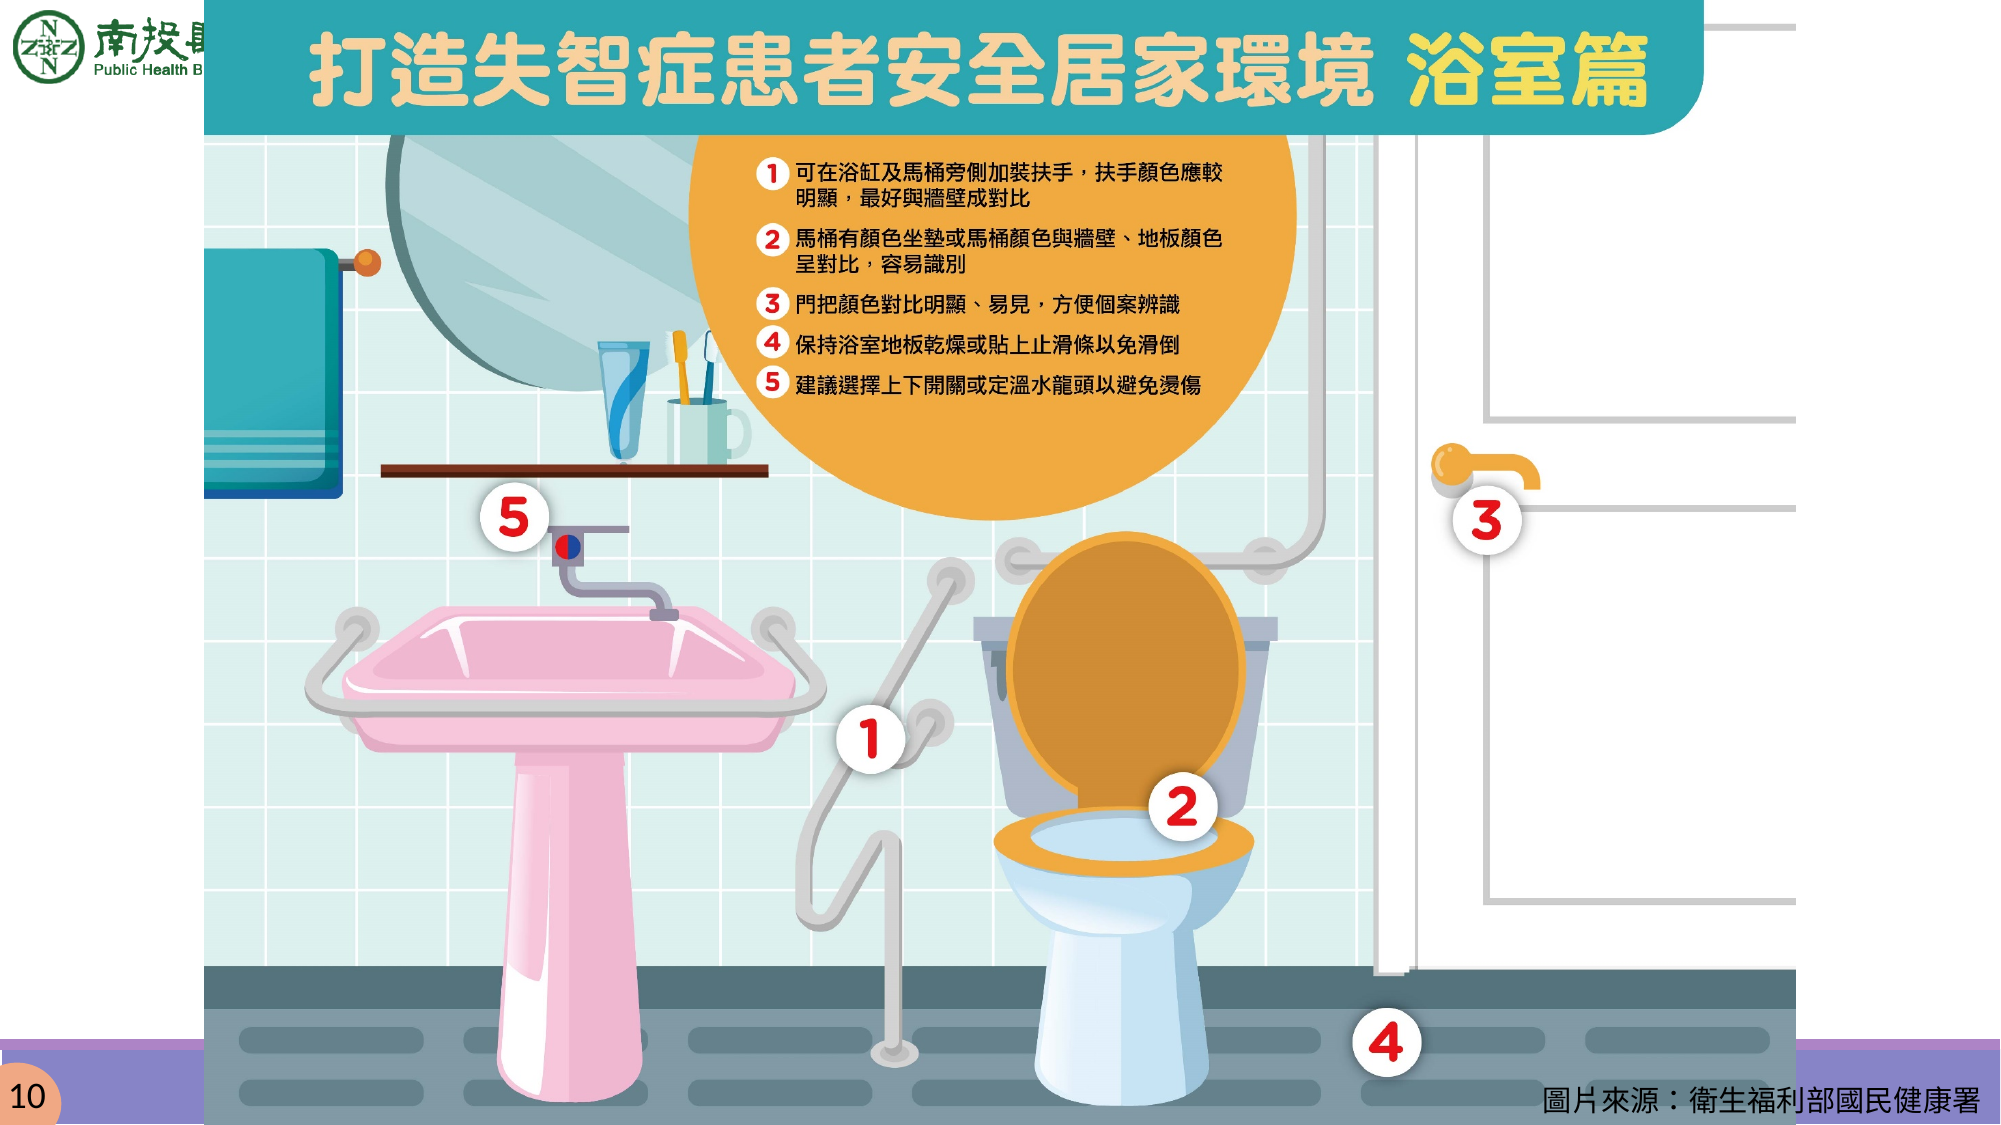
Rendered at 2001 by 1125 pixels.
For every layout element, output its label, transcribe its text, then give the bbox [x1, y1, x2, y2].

text_box 10 [0, 1063, 66, 1125]
text_box 圖片來源：衛生福利部國民健康署 [1528, 1074, 1997, 1125]
picture [13, 0, 1796, 1125]
